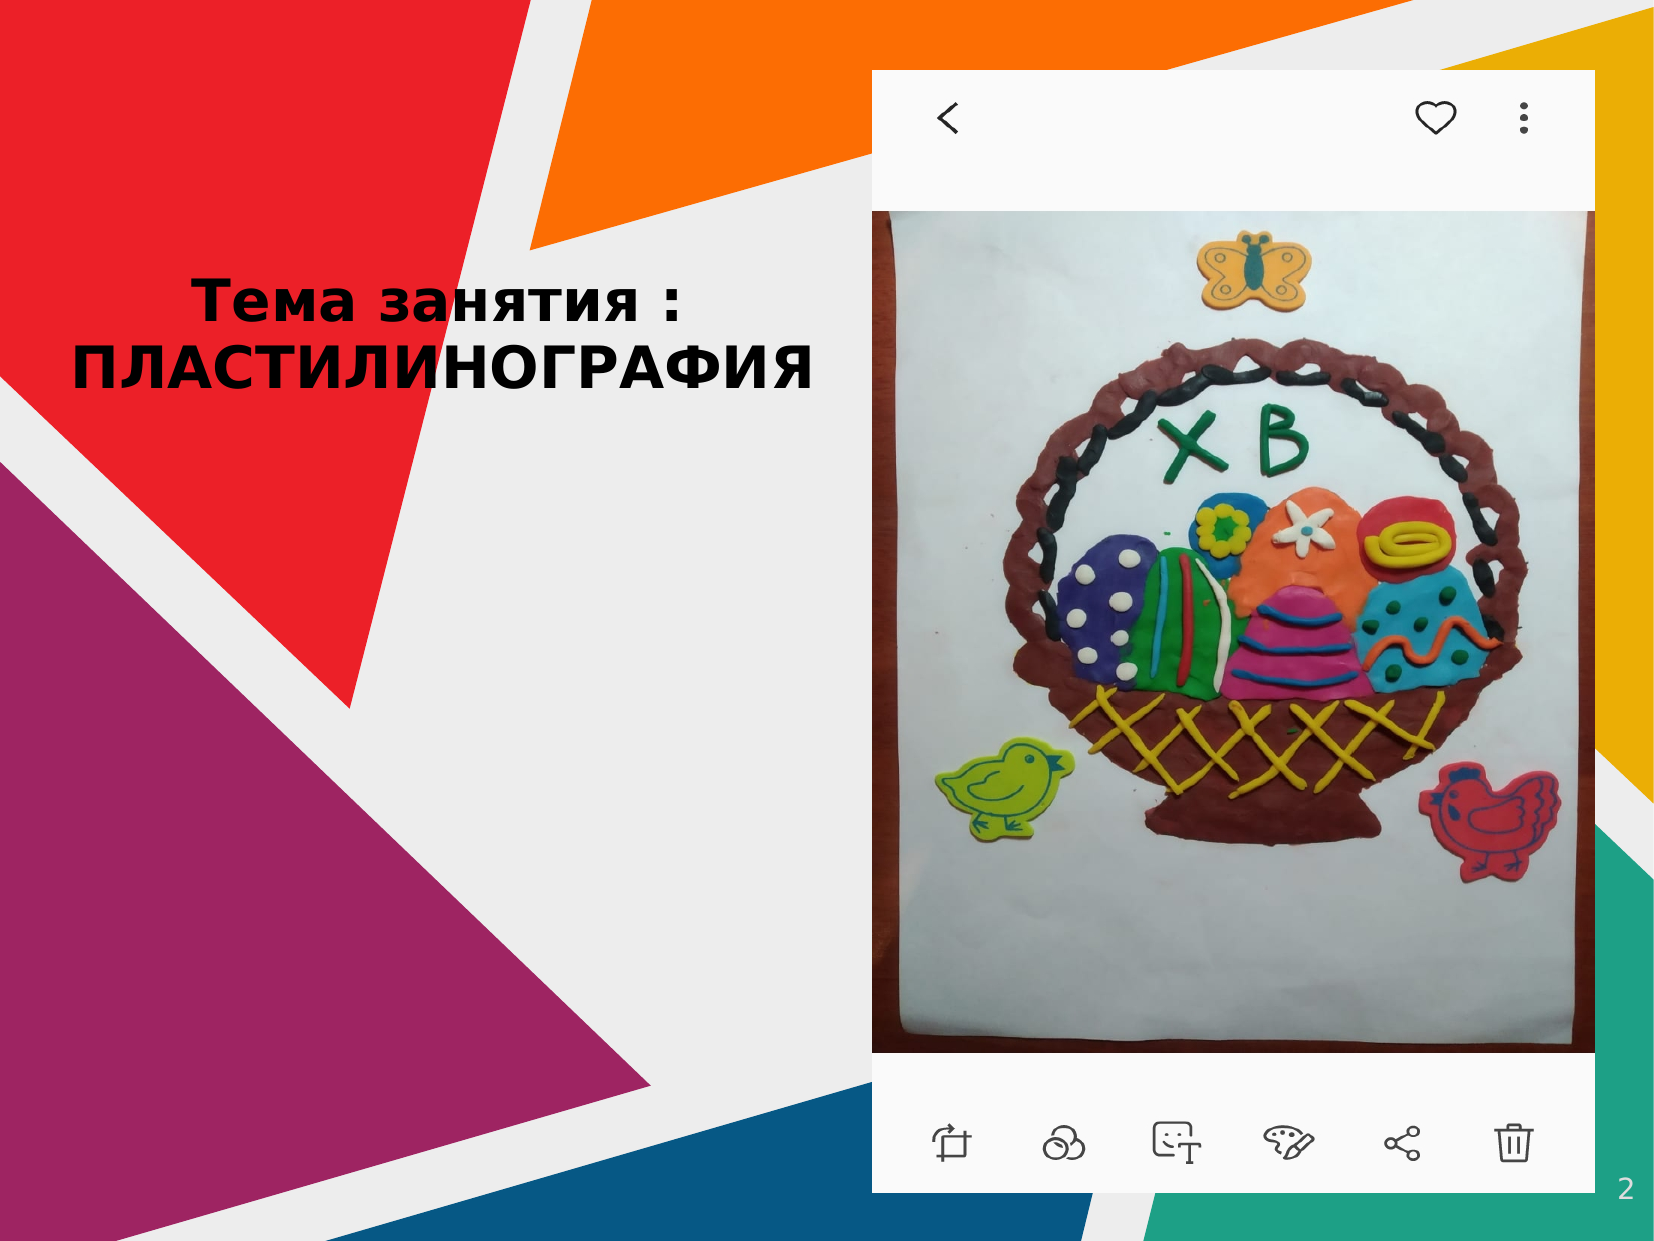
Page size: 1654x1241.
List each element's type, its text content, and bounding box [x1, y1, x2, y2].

picture [872, 70, 1595, 1193]
text_box Тема занятия : ПЛАСТИЛИНОГРАФИЯ [35, 259, 873, 546]
